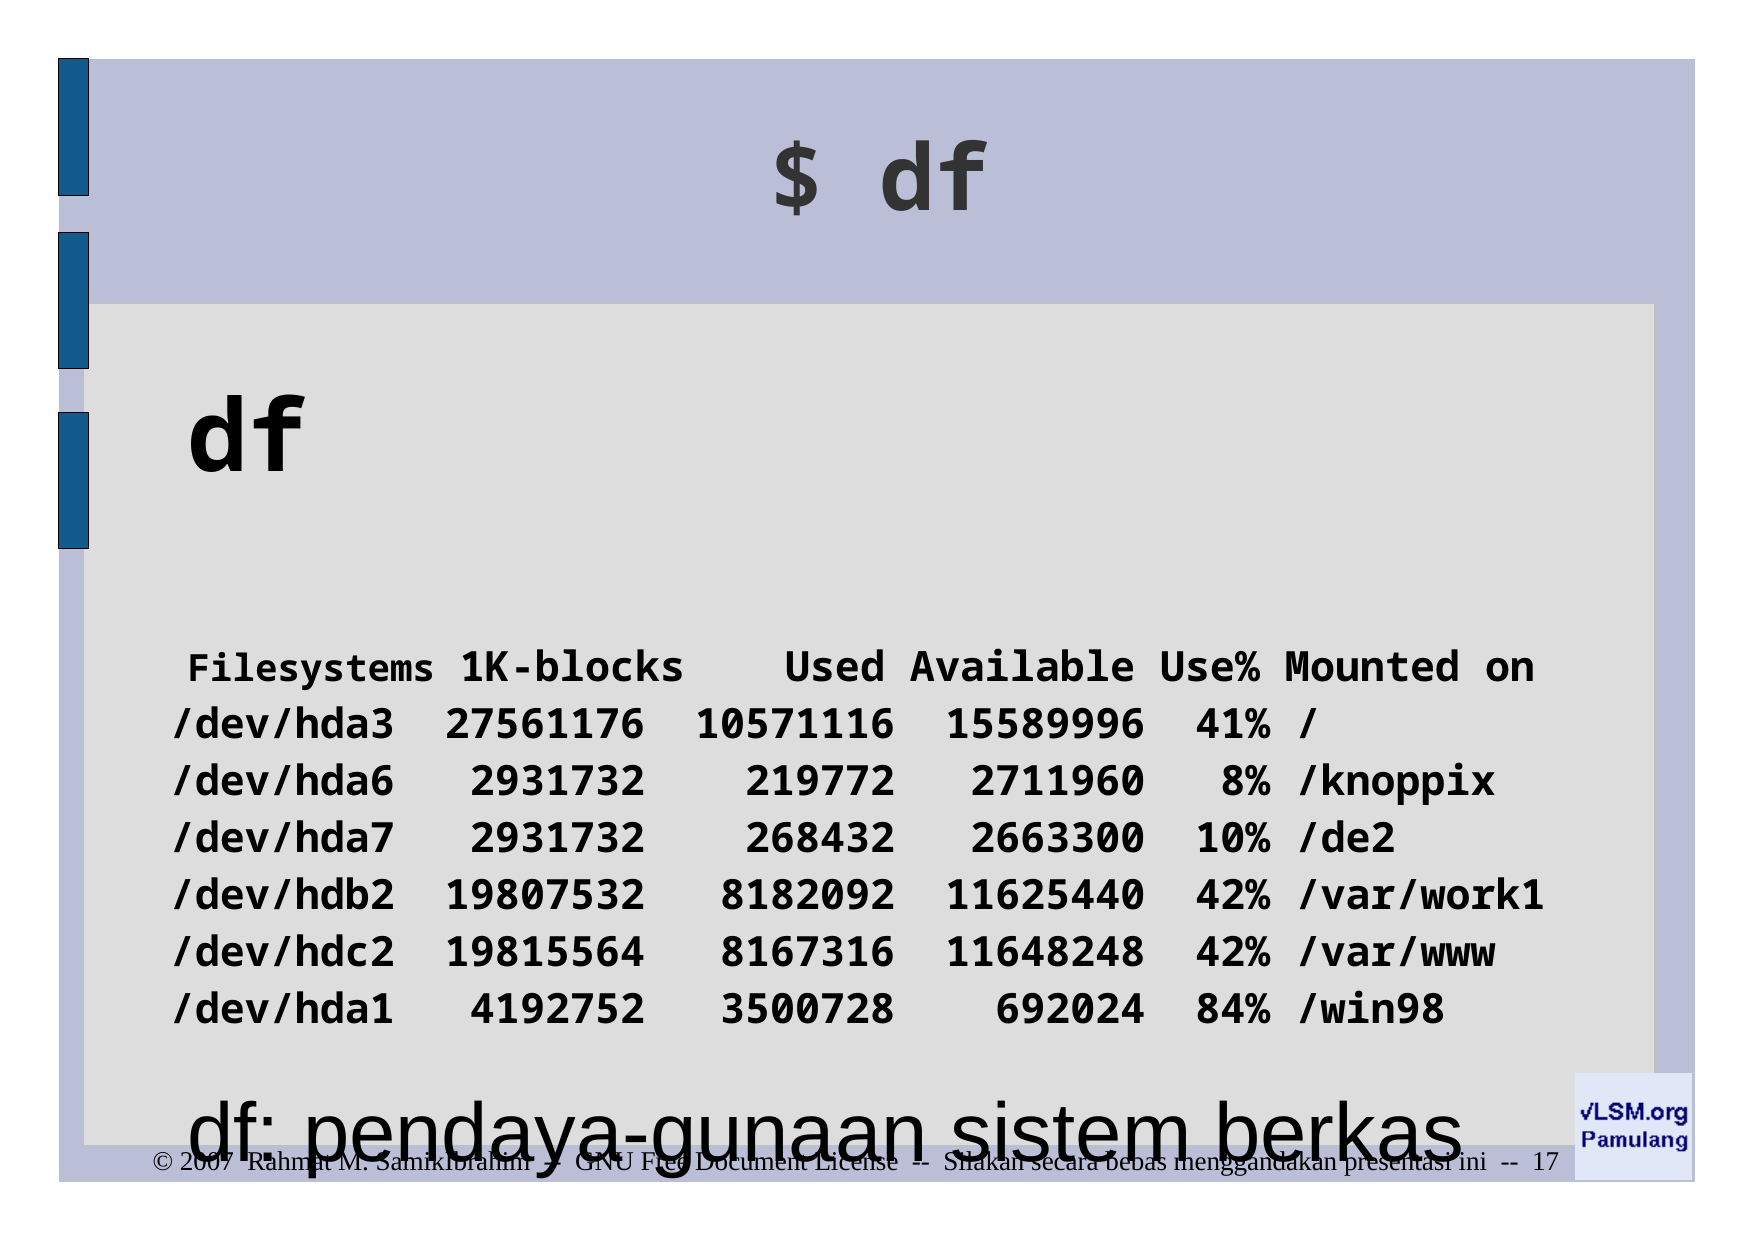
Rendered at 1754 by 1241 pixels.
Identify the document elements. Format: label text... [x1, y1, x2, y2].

picture [1575, 1073, 1692, 1180]
list df Filesystems 1K-blocks Used Available Use% Mounted on /dev/hda3 27561176 10571116 15589996 41% / /dev/hda6 2931732 219772 2711960 8% /knoppix /dev/hda7 2931732 268432 2663300 10% /de2 /dev/hdb2 19807532 8182092 11625440 42% /var/work1 /dev/hdc2 19815564 8167316 11648248 42% /var/www /dev/hda1 4192752 3500728 692024 84% /win98 df: pendaya-gunaan sistem berkas [169, 364, 1573, 1048]
title $ df [177, 88, 1581, 263]
